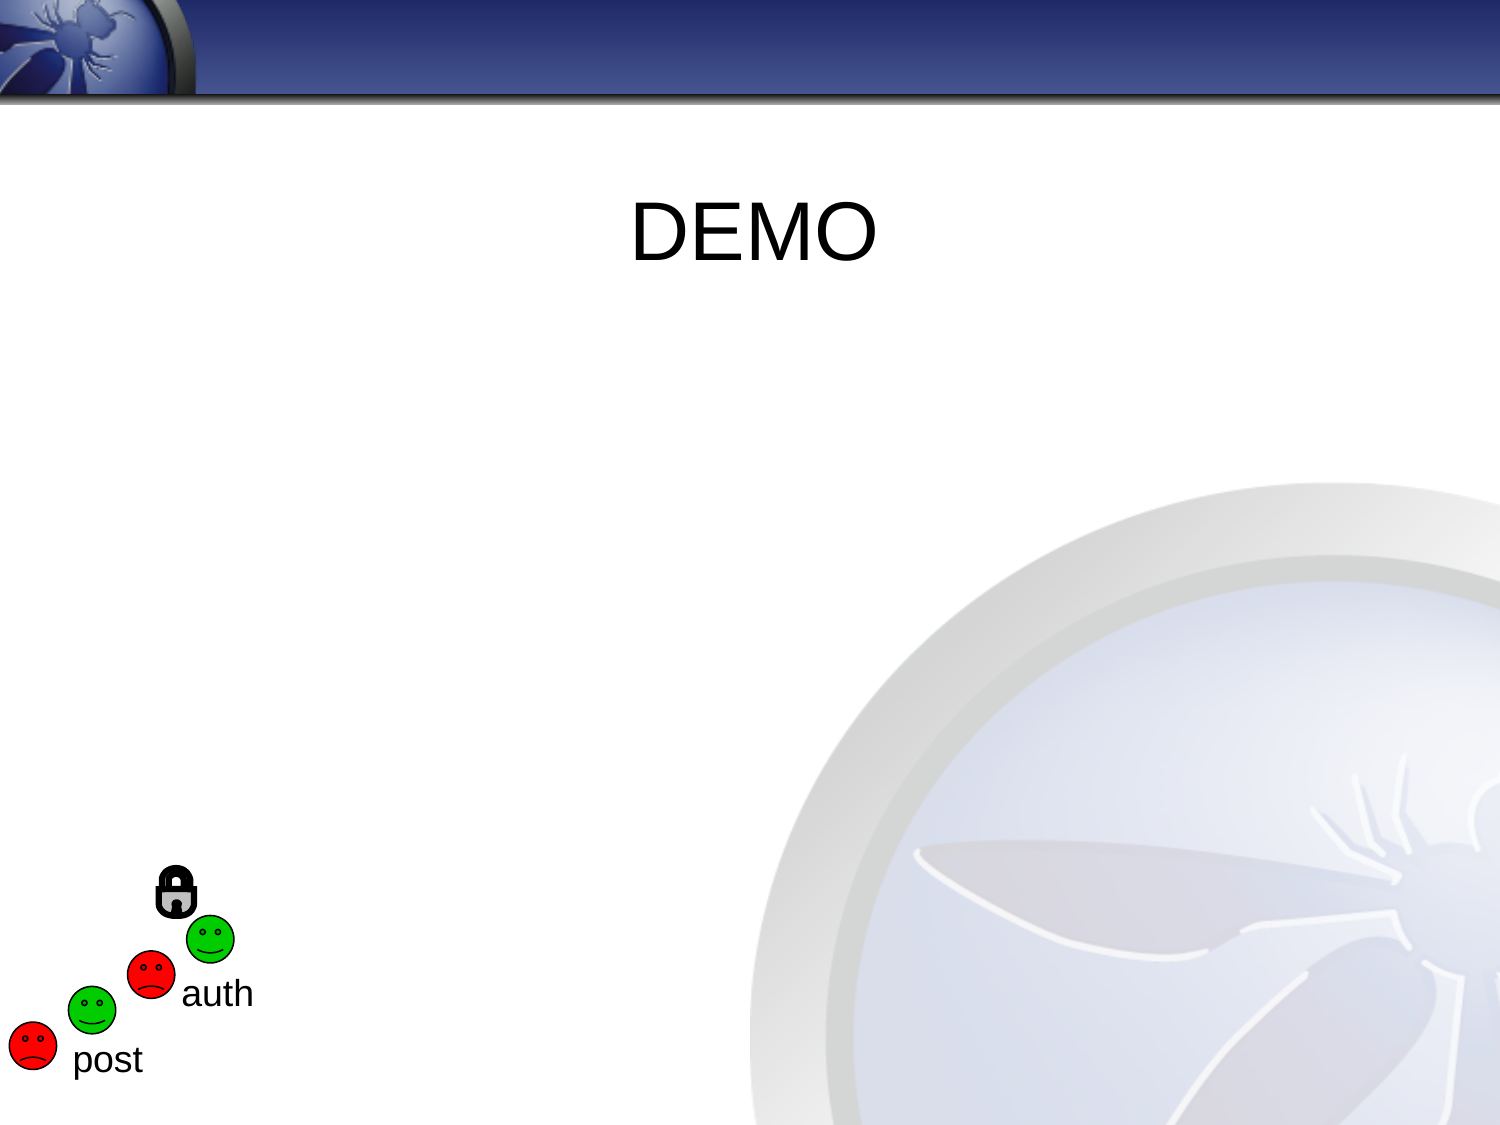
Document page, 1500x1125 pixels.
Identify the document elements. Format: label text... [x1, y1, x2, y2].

picture [0, 0, 198, 95]
text_box [158, 868, 195, 916]
text_box post [57, 1027, 159, 1088]
text_box auth [166, 961, 270, 1022]
text_box [186, 915, 234, 963]
text_box [127, 950, 175, 999]
picture [750, 479, 1500, 1125]
text_box [68, 986, 116, 1034]
text_box DEMO [615, 170, 991, 286]
text_box [9, 1022, 57, 1070]
